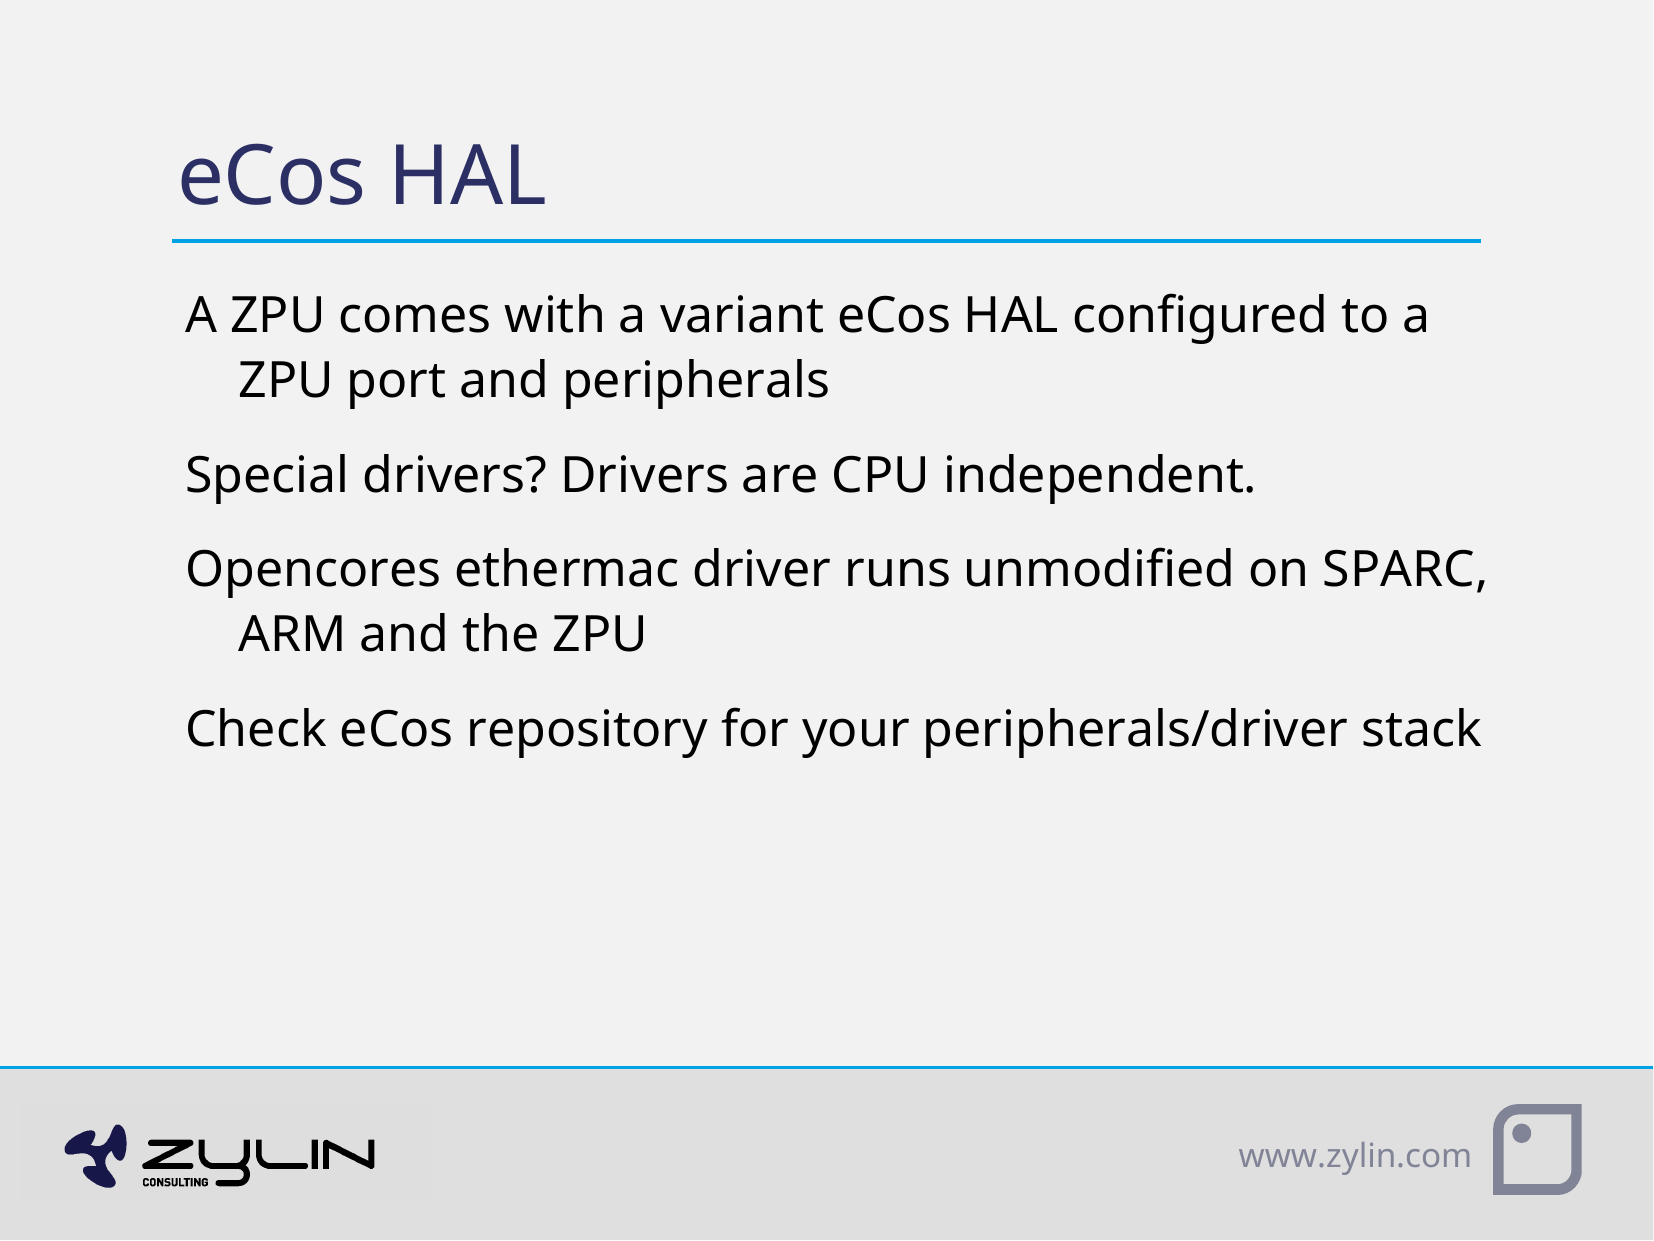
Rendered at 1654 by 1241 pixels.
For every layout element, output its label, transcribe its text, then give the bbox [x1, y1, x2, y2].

title eCos HAL [177, 122, 1493, 223]
picture [20, 1104, 432, 1200]
list A ZPU comes with a variant eCos HAL configured to a ZPU port and peripherals Special drivers? Drivers are CPU independent. Opencores ethermac driver runs unmodified on SPARC, ARM and the ZPU Check eCos repository for your peripherals/driver stack [167, 280, 1495, 1052]
